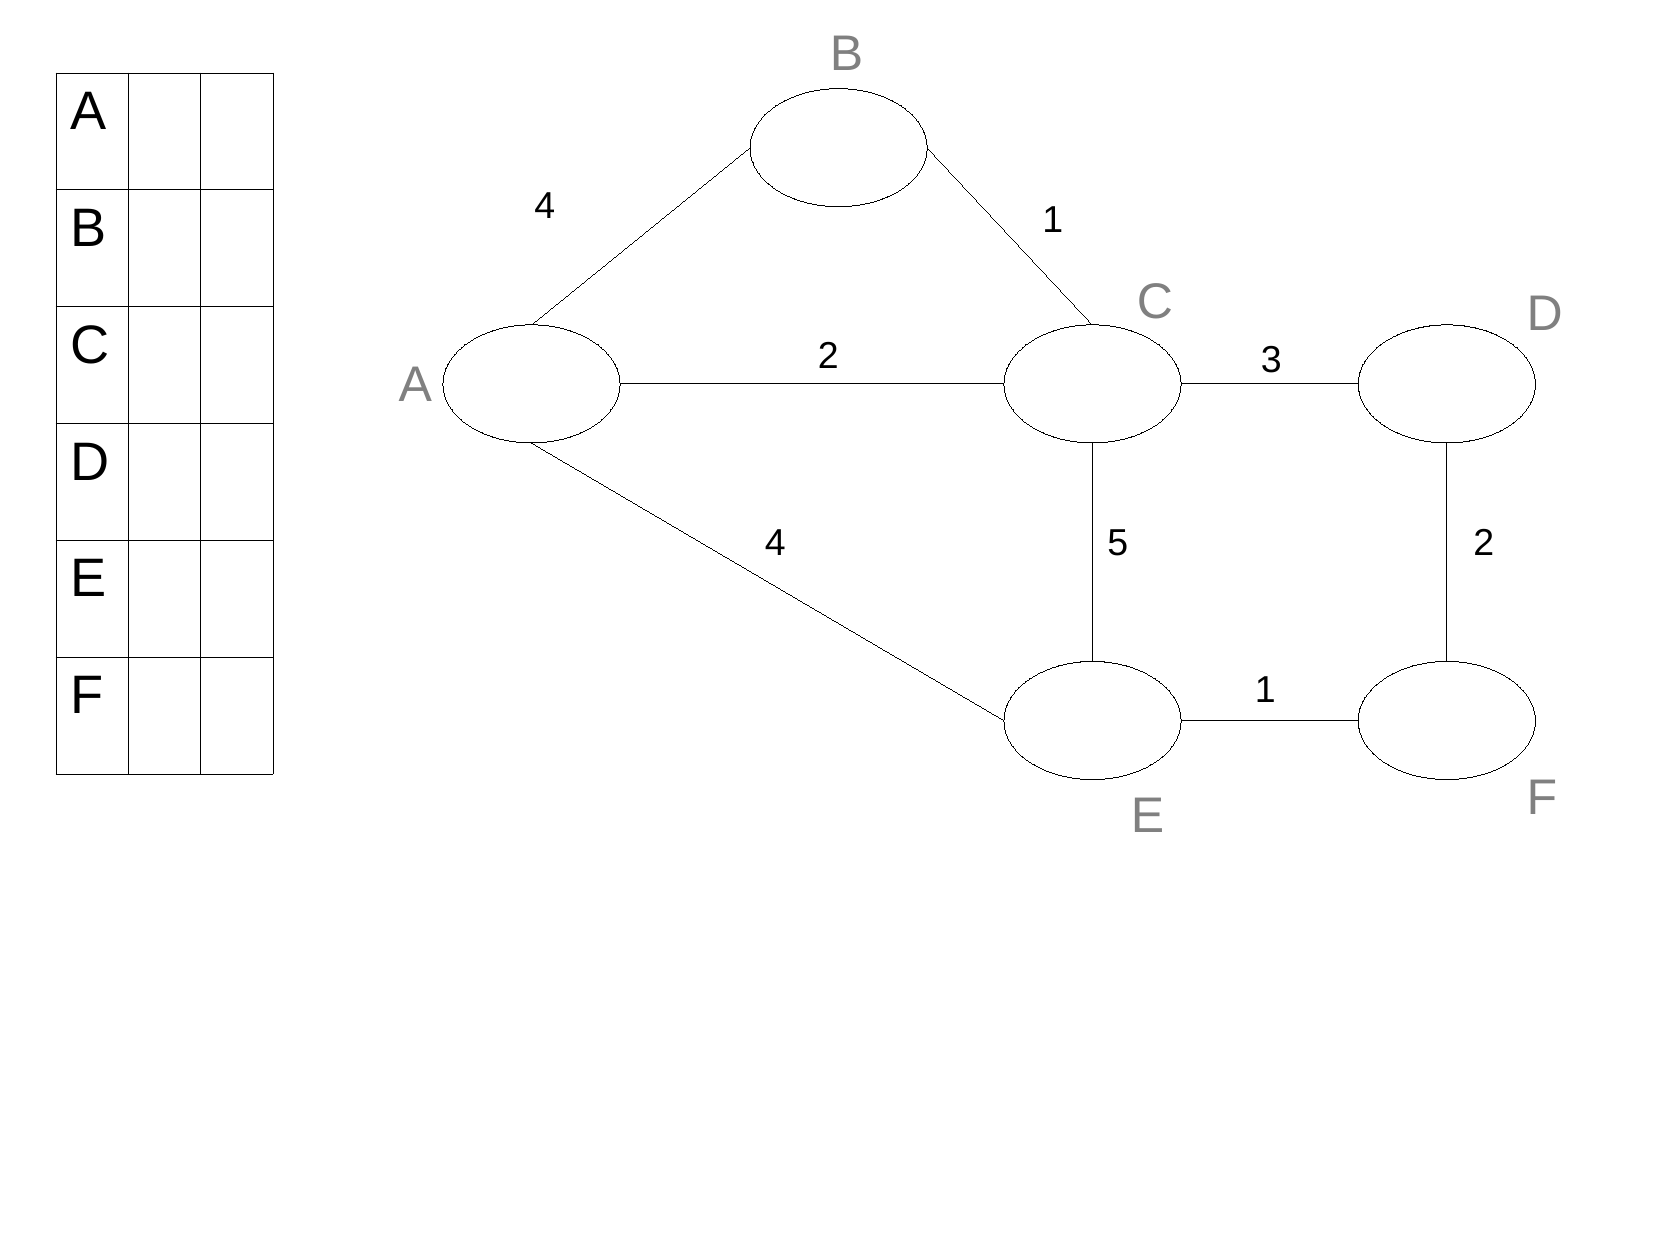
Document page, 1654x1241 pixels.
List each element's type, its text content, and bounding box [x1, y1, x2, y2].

table_cell [201, 190, 273, 306]
table_cell [129, 424, 200, 540]
table_cell [129, 307, 200, 423]
table_cell [129, 658, 200, 774]
table_cell F [57, 658, 128, 774]
table_header [201, 74, 273, 189]
text_box E [1116, 779, 1176, 851]
text_box 2 [1458, 513, 1518, 585]
text_box 1 [1240, 661, 1300, 725]
text_box 4 [750, 513, 810, 571]
text_box F [1511, 761, 1601, 869]
table_cell [201, 307, 273, 423]
text_box 3 [1246, 330, 1306, 390]
text_box A [383, 348, 473, 432]
table_cell D [57, 424, 128, 540]
table_cell [201, 424, 273, 540]
text_box B [814, 17, 904, 89]
text_box C [1122, 265, 1211, 361]
table_cell E [57, 541, 128, 657]
table_header [129, 74, 200, 189]
text_box 1 [1027, 191, 1087, 249]
table_header A [57, 74, 128, 189]
text_box 2 [803, 326, 863, 384]
text_box 4 [519, 177, 579, 235]
table_cell [201, 541, 273, 657]
table_cell [129, 541, 200, 657]
table_cell B [57, 190, 128, 306]
text_box D [1511, 277, 1601, 367]
table_cell [201, 658, 273, 774]
text_box 5 [1092, 513, 1152, 573]
table_cell [129, 190, 200, 306]
table_cell C [57, 307, 128, 423]
